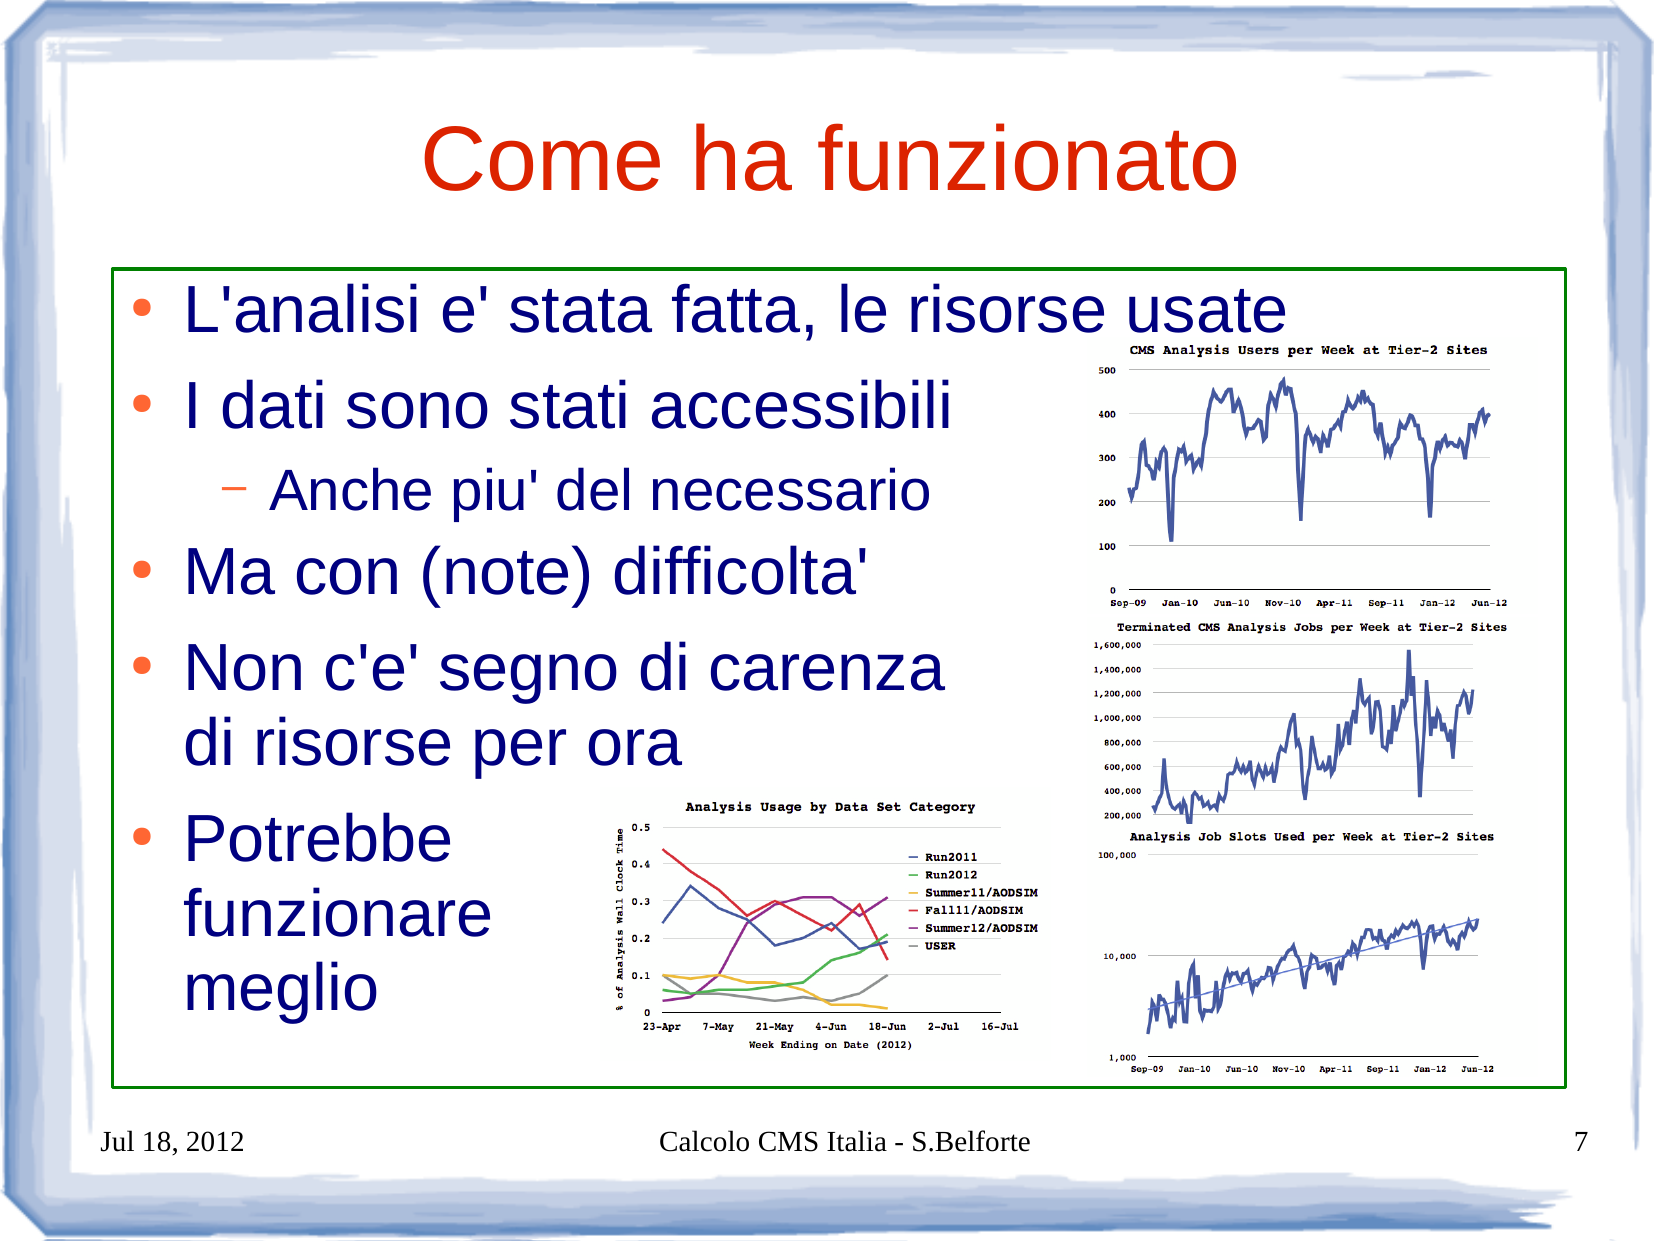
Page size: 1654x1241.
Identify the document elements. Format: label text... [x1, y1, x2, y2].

picture [0, 0, 1654, 1241]
list L'analisi e' stata fatta, le risorse usate I dati sono stati accessibili Anche piu' del necessario Ma con (note) difficolta' Non c'e' segno di carenza di risorse per ora Potrebbe funzionare meglio [112, 268, 1566, 1088]
title Come ha funzionato [86, 55, 1576, 263]
